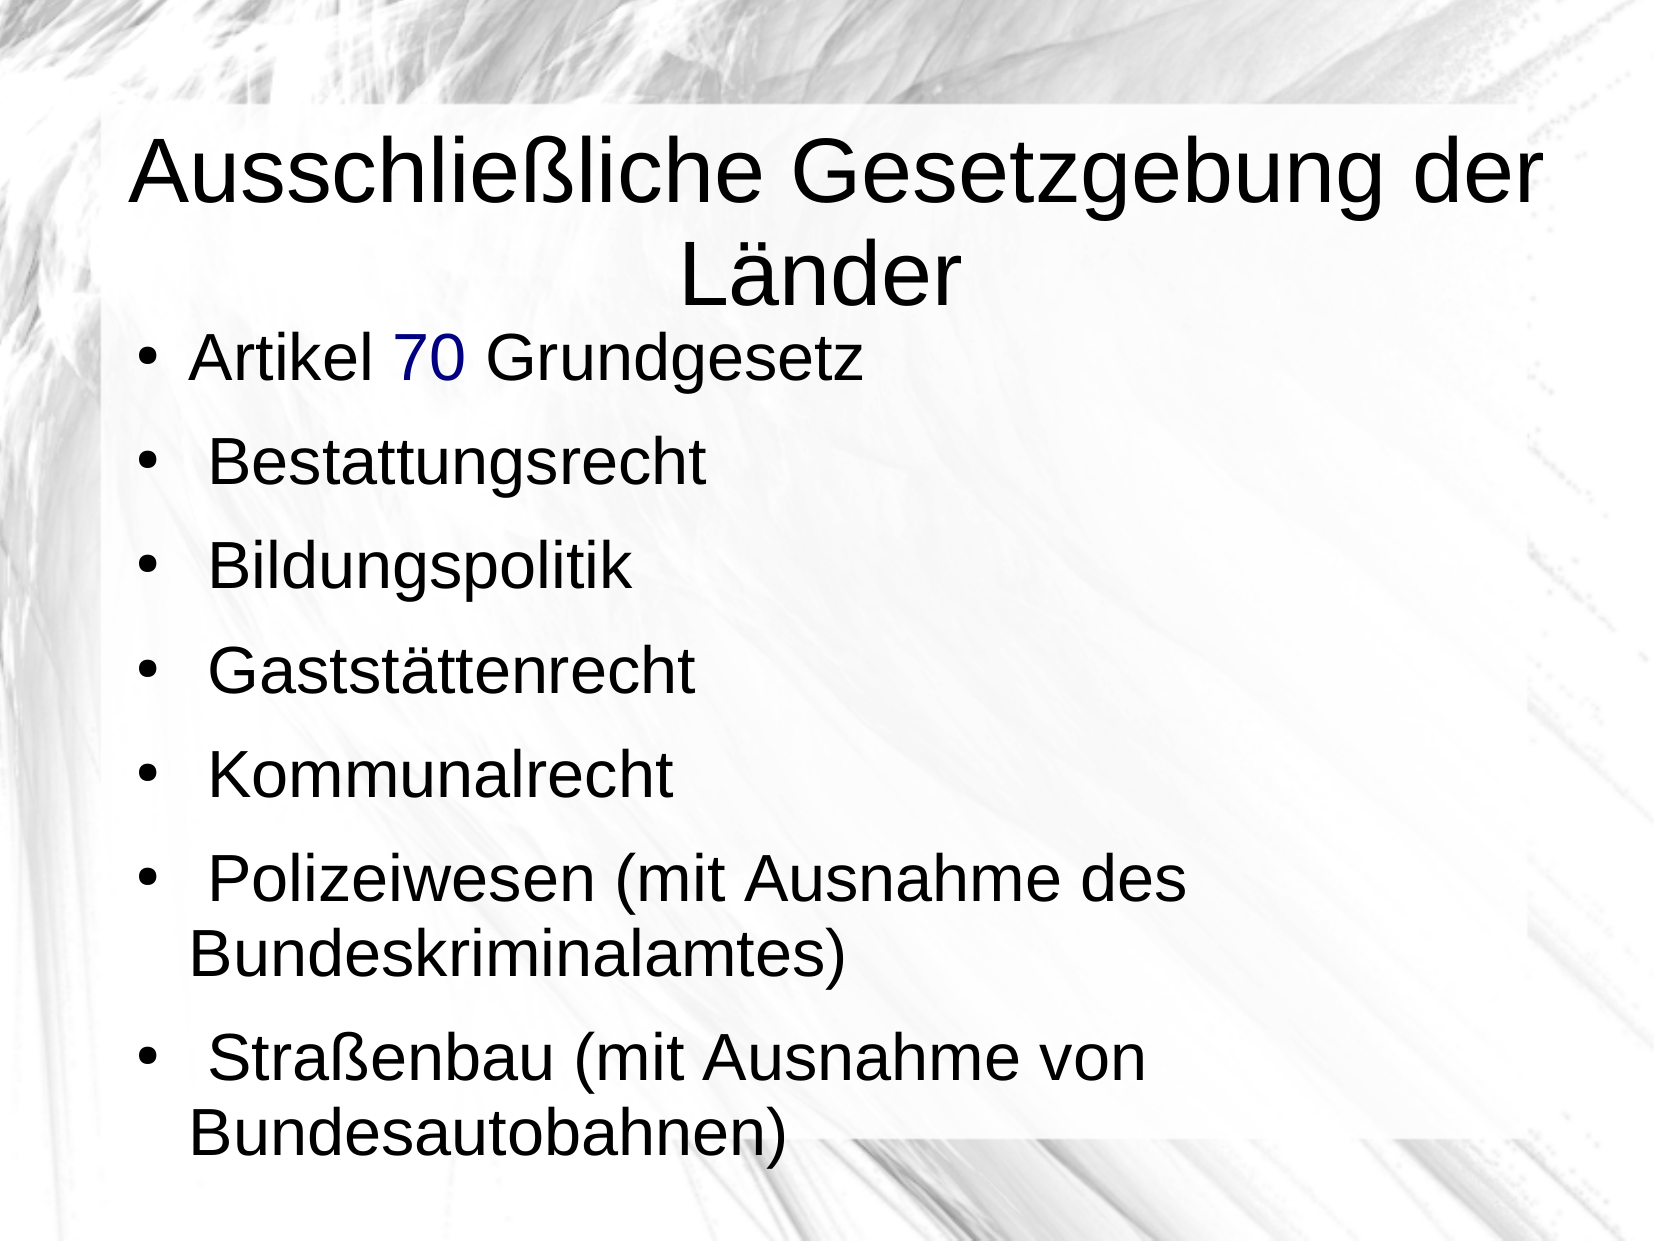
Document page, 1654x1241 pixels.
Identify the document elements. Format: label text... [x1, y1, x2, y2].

list Artikel 70 Grundgesetz Bestattungsrecht Bildungspolitik Gaststättenrecht Kommunalrecht Polizeiwesen (mit Ausnahme des Bundeskriminalamtes) Straßenbau (mit Ausnahme von Bundesautobahnen) [118, 319, 1571, 1241]
picture [0, 0, 1654, 1241]
title Ausschließliche Gesetzgebung der Länder [76, 119, 1565, 325]
